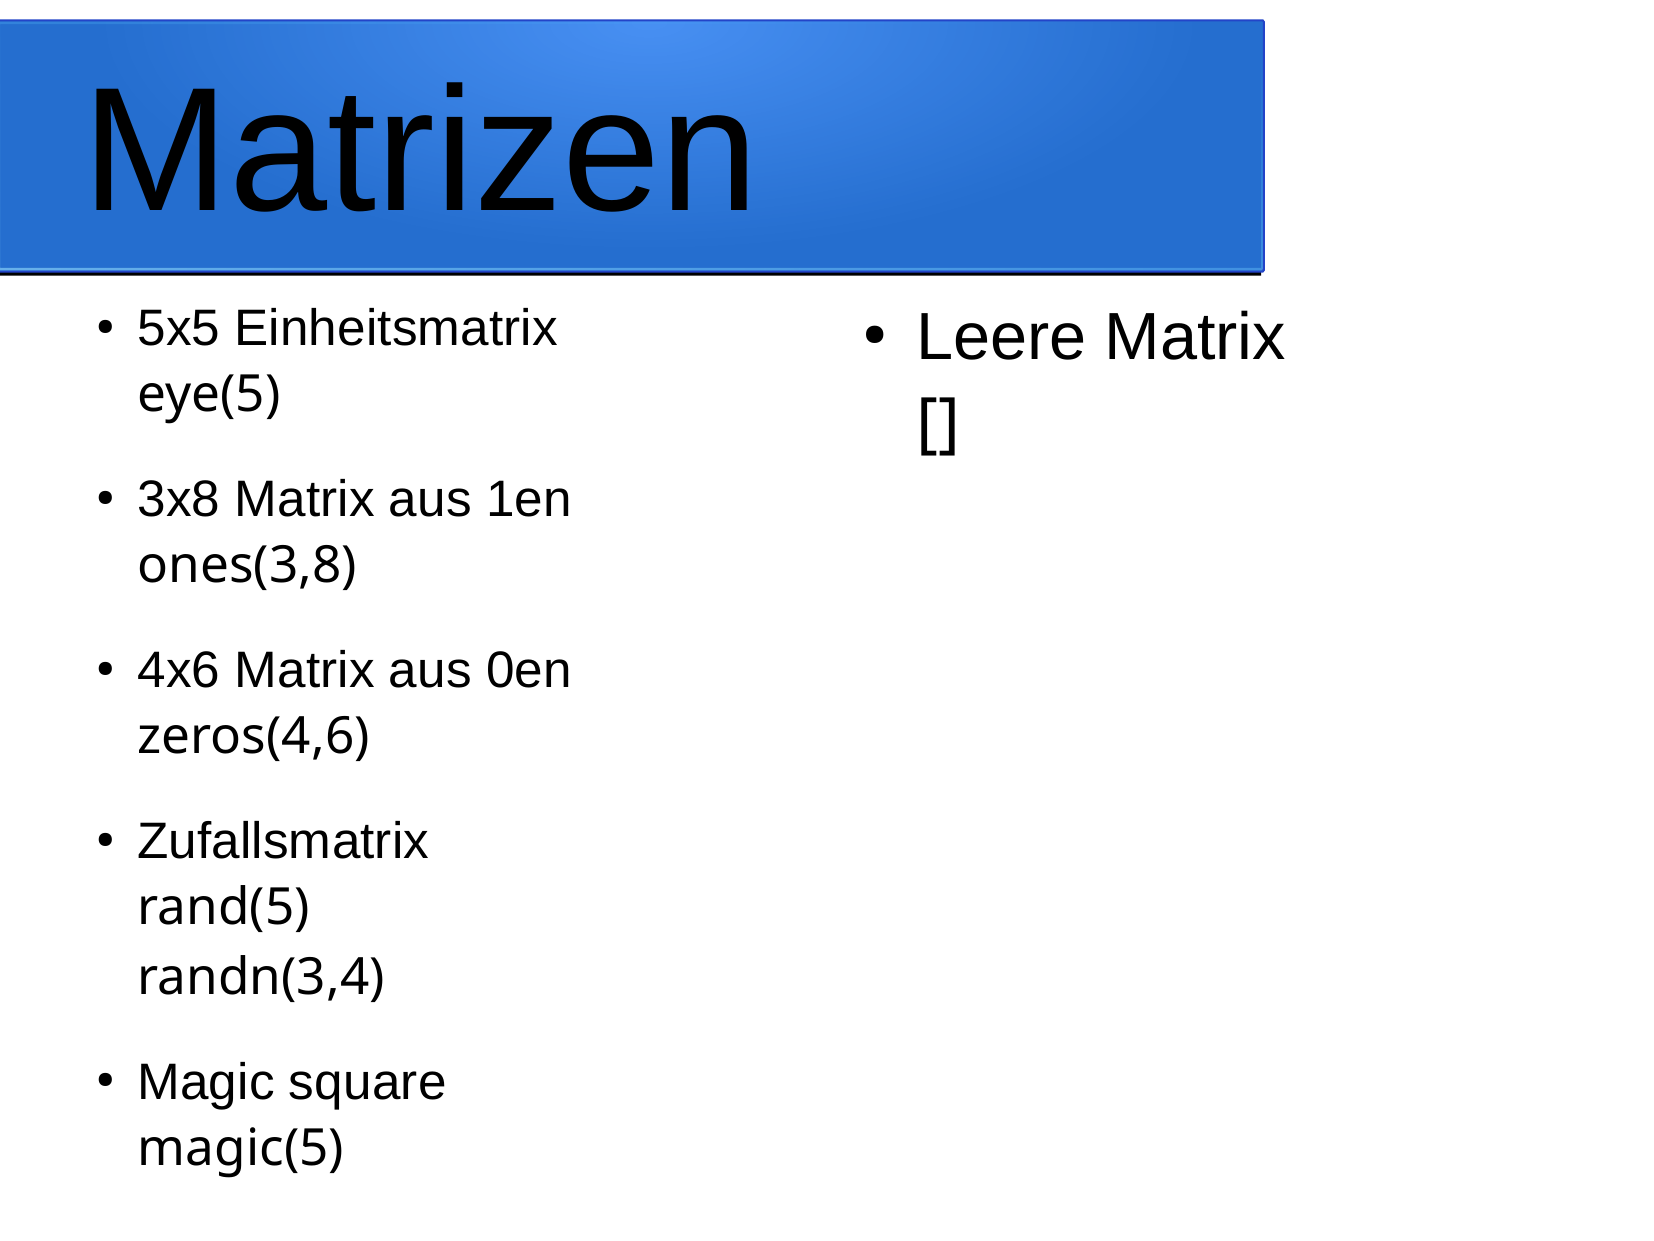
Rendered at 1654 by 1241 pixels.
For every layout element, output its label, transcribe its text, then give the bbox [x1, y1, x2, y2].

list 5x5 Einheitsmatrix eye(5) 3x8 Matrix aus 1en ones(3,8) 4x6 Matrix aus 0en zeros(4,6) Zufallsmatrix rand(5) randn(3,4) Magic square magic(5) [82, 299, 809, 1186]
title Matrizen [82, 47, 1235, 252]
list Leere Matrix [] [845, 299, 1572, 1019]
